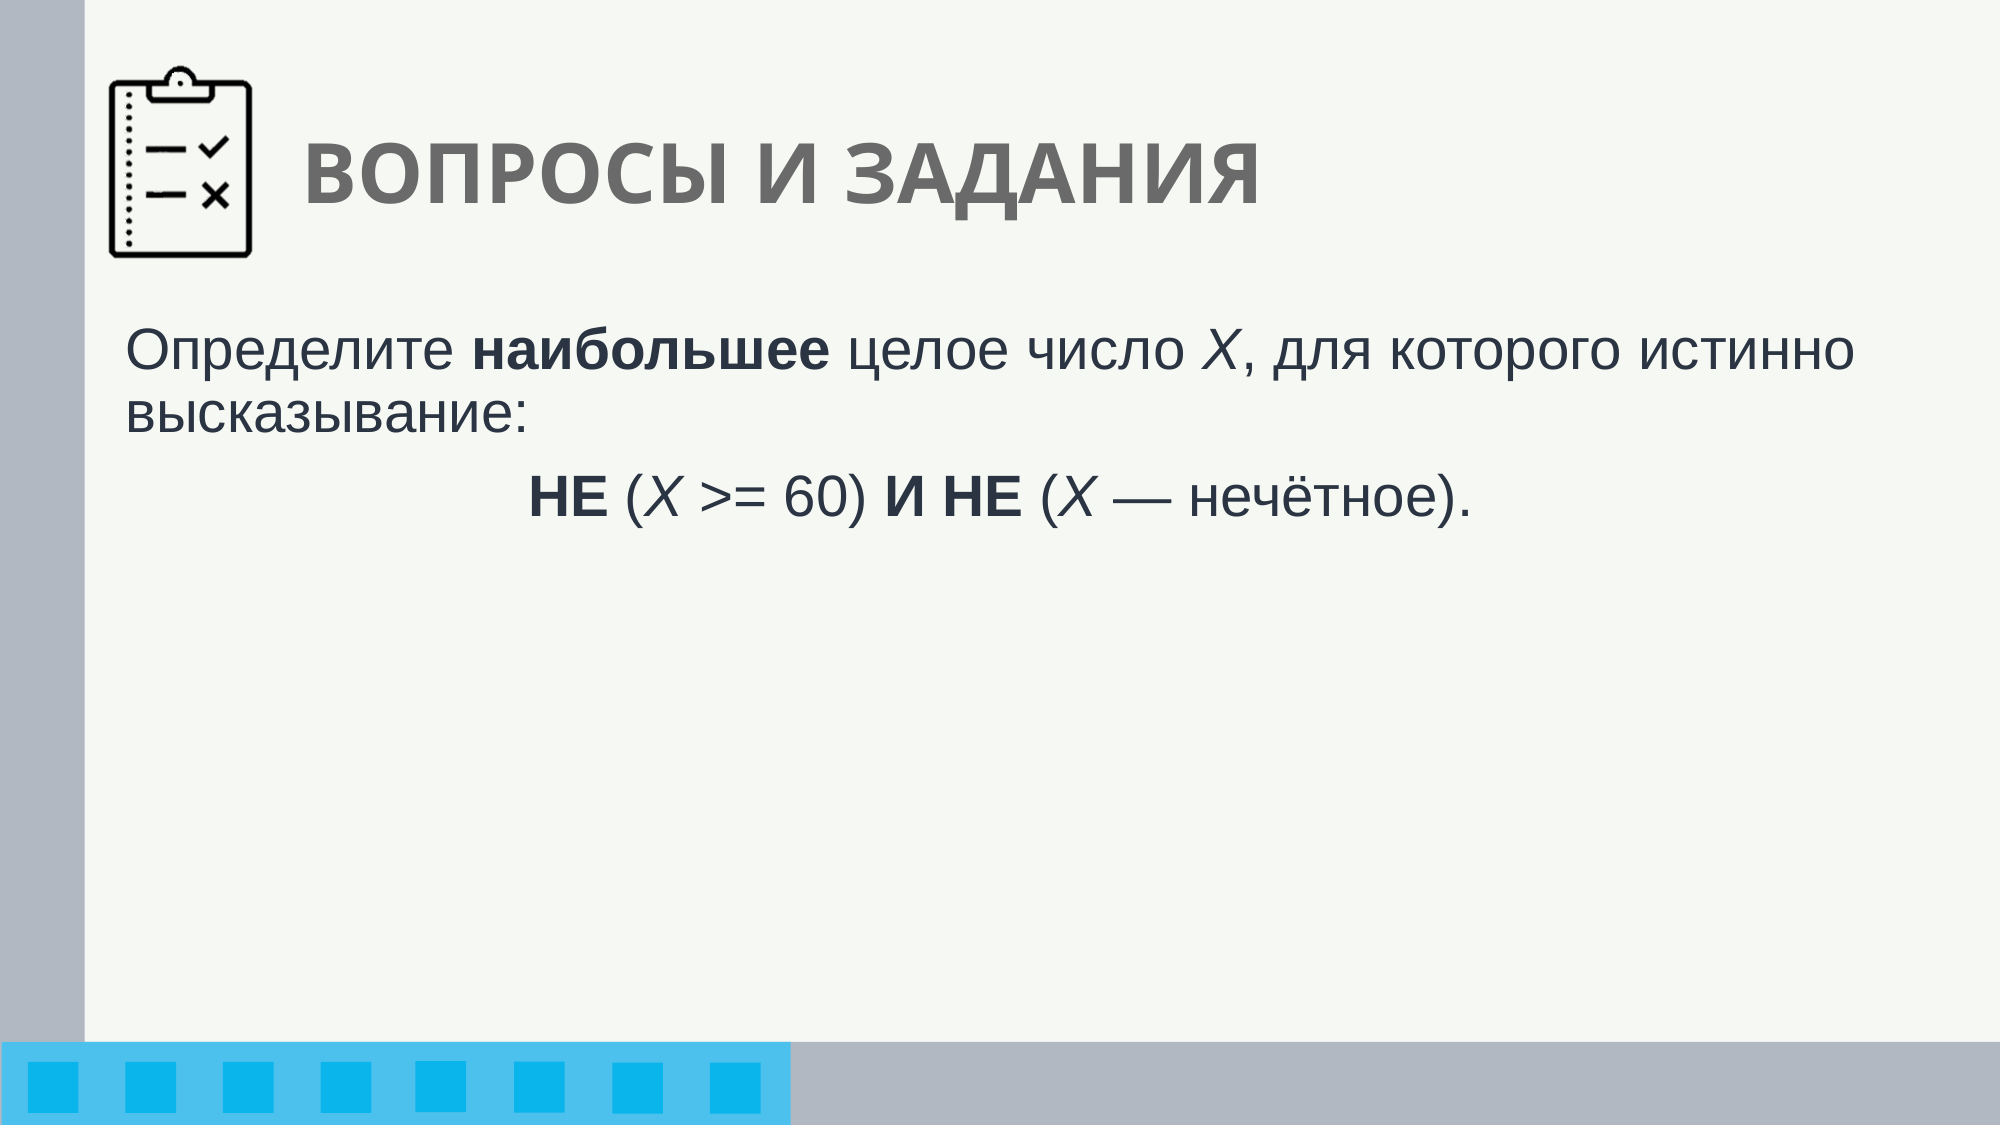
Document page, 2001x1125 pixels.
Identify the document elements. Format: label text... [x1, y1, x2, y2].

list Определите наибольшее целое число X, для которого истинно высказывание: НЕ (X >= 60) И НЕ (X — нечётное). [110, 311, 1892, 1058]
picture [85, 54, 286, 286]
title ВОПРОСЫ И ЗАДАНИЯ [285, 67, 1892, 286]
